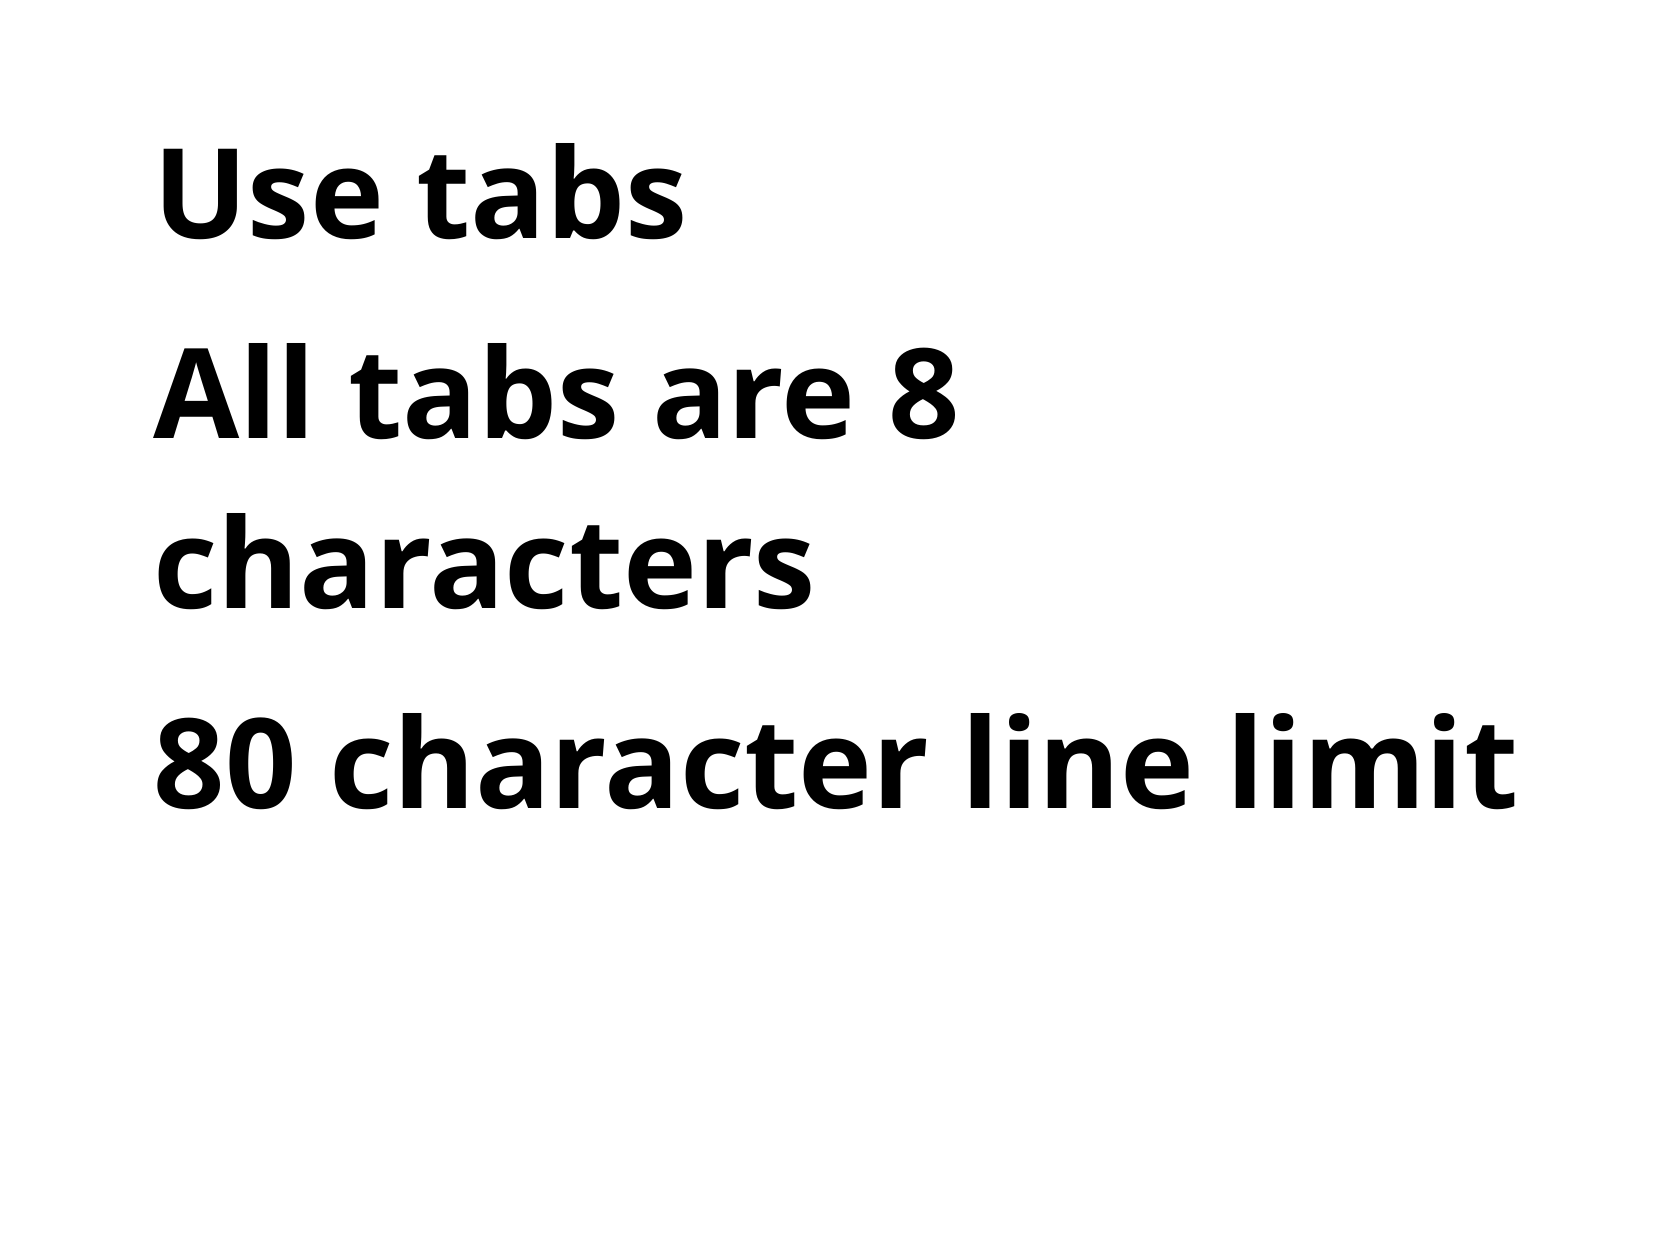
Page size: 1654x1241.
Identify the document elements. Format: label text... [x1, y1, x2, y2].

list Use tabs All tabs are 8 characters 80 character line limit [82, 104, 1571, 924]
